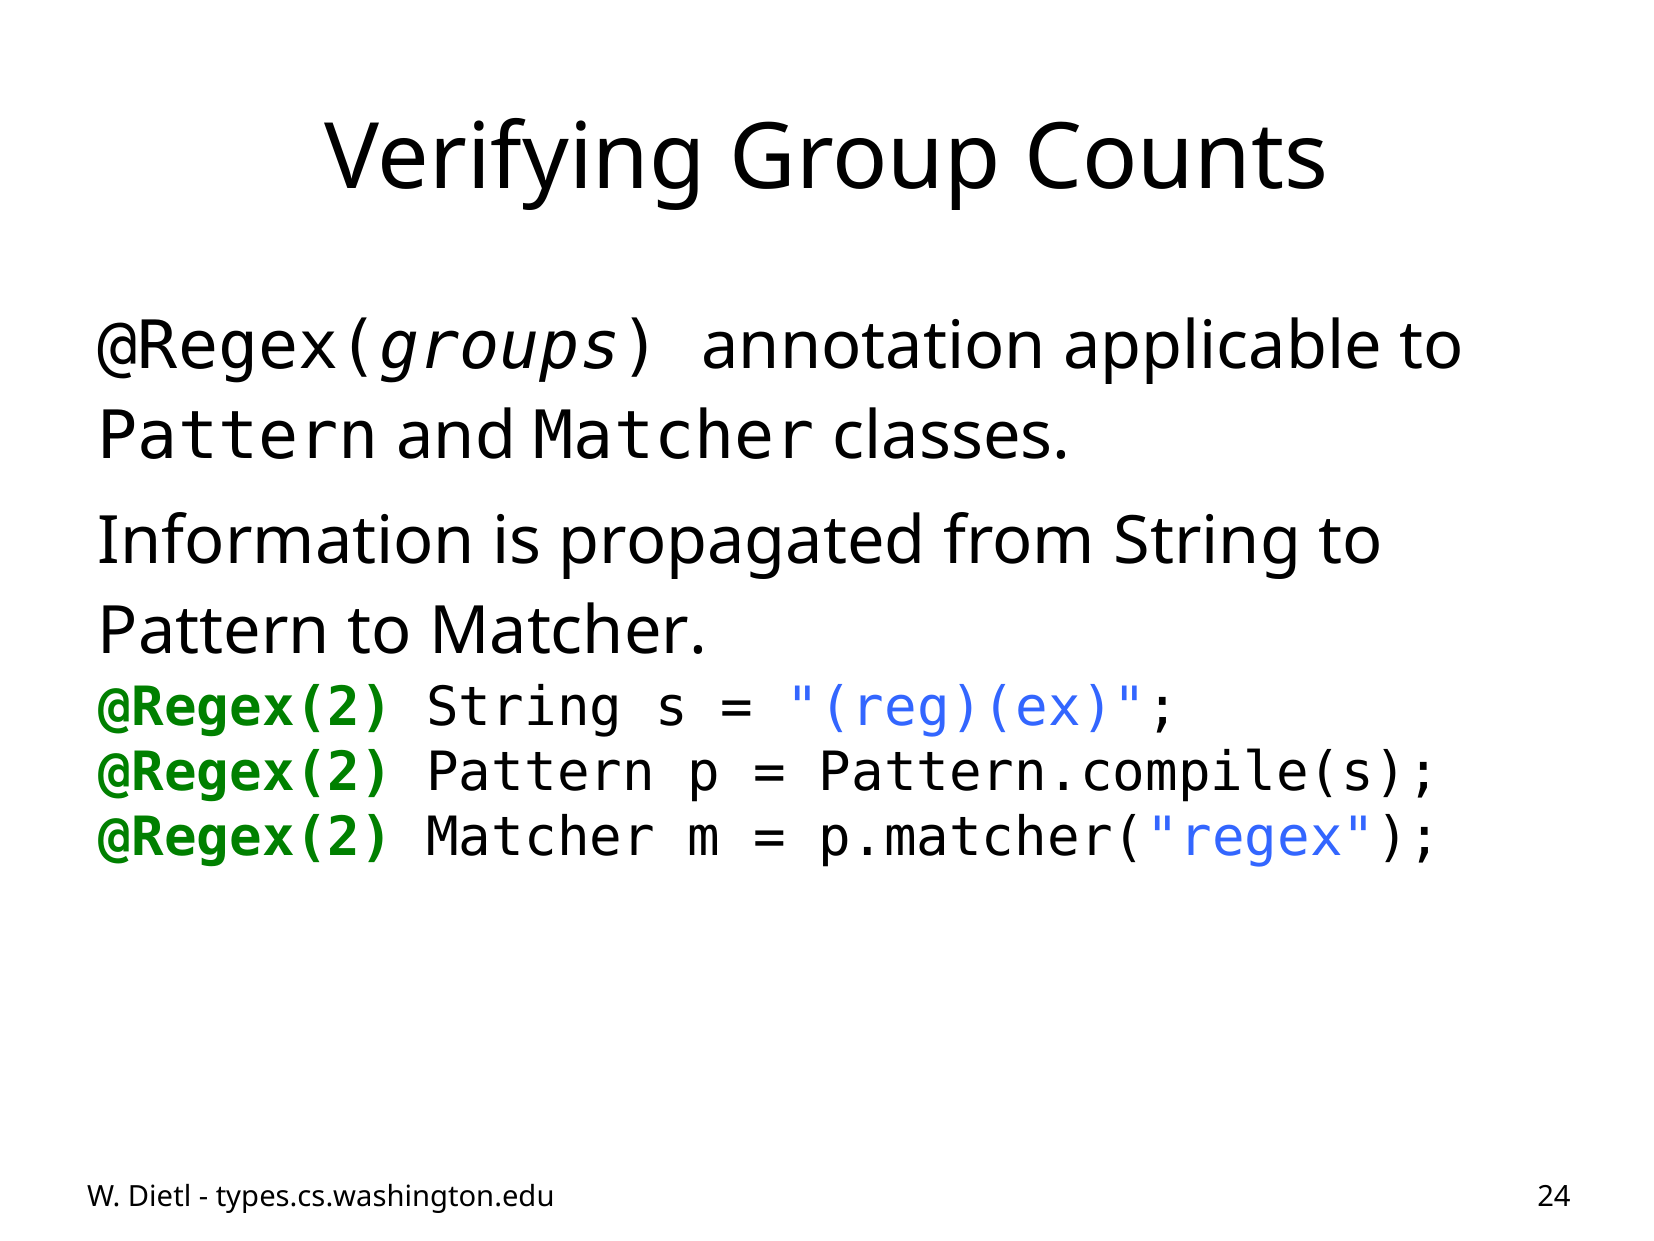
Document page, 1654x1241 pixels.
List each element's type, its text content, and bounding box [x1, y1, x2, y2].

title Verifying Group Counts [82, 49, 1571, 257]
text_box @Regex(2) String s = "(reg)(ex)"; @Regex(2) Pattern p = Pattern.compile(s); @Regex(2) Matcher m = p.matcher("regex"); [84, 663, 1465, 874]
list @Regex(groups) annotation applicable to Pattern and Matcher classes. Information is propagated from String to Pattern to Matcher. [82, 289, 1571, 1108]
